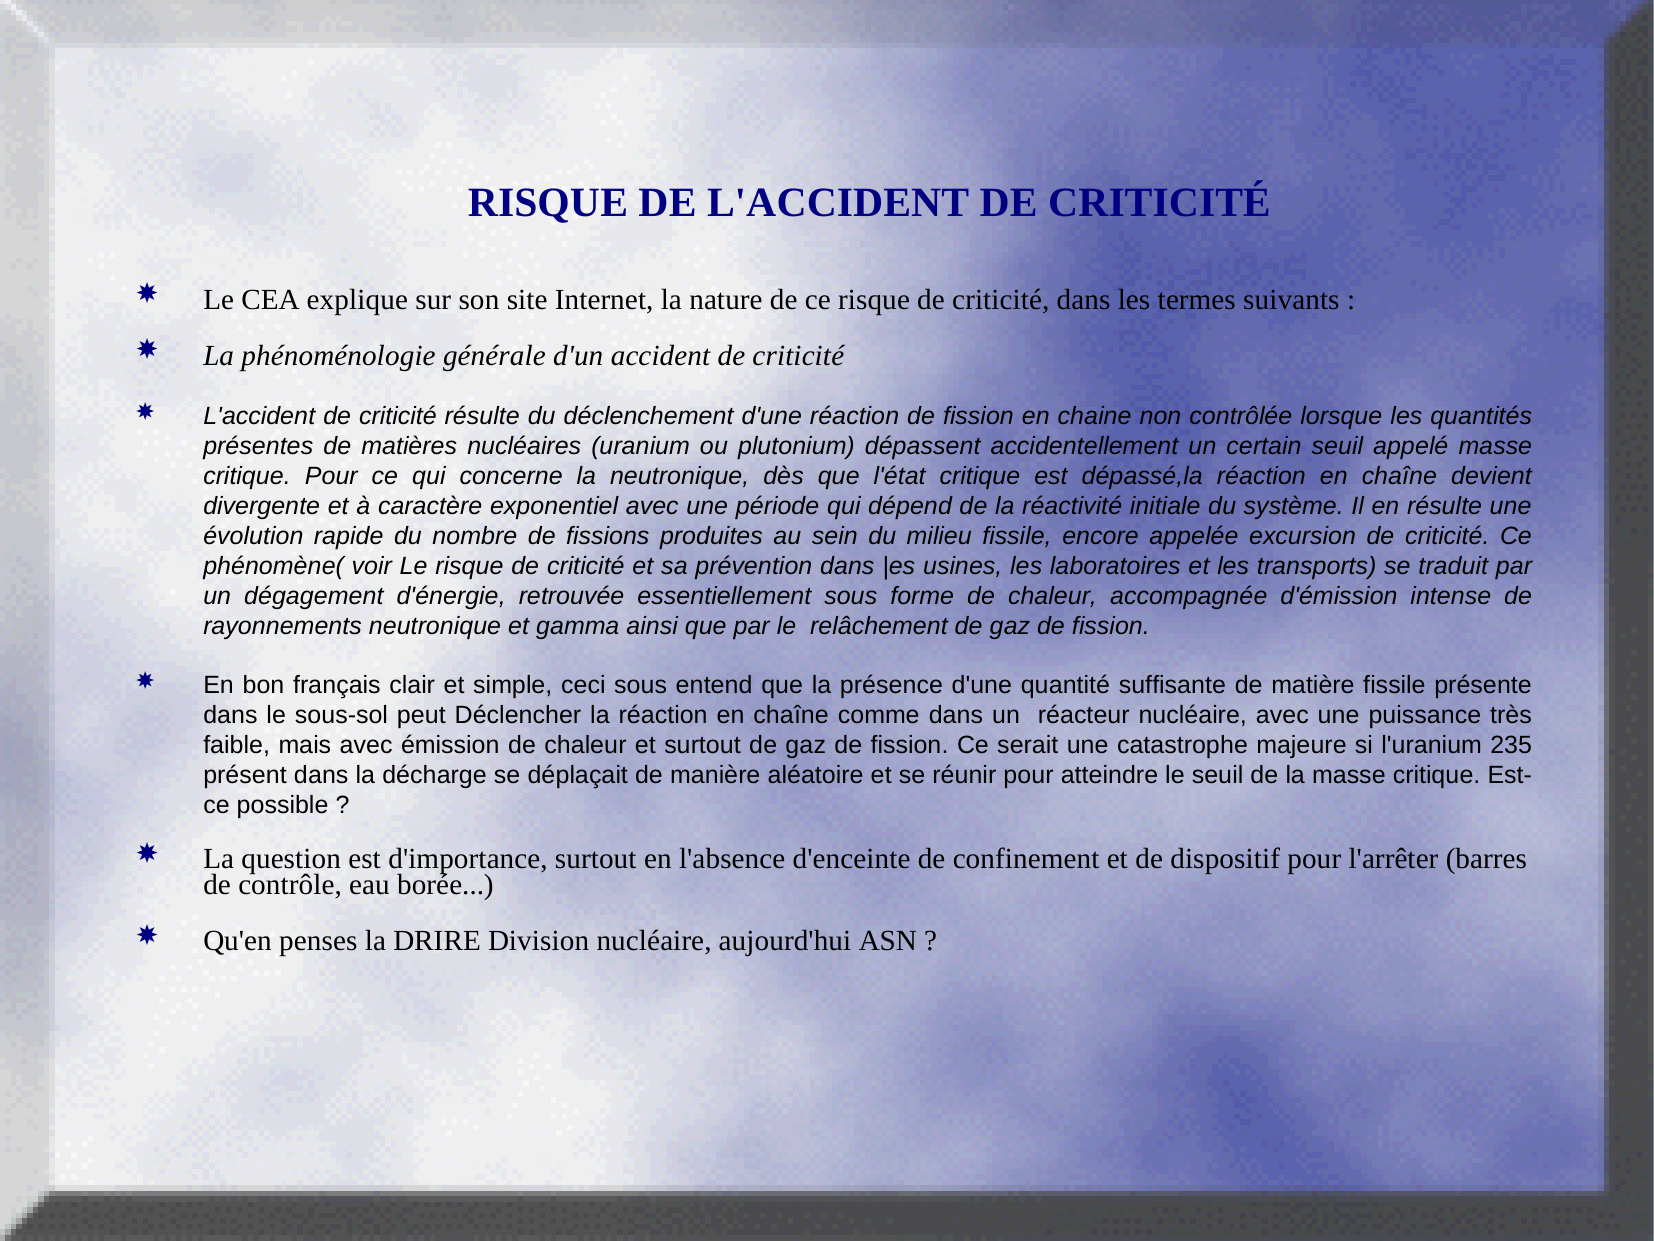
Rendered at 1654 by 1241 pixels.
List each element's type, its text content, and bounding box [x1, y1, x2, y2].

title RISQUE DE L'ACCIDENT DE CRITICITÉ [201, 105, 1538, 306]
picture [0, 0, 1654, 1241]
list Le CEA explique sur son site Internet, la nature de ce risque de criticité, dans les termes suivants : La phénoménologie générale d'un accident de criticité L'accident de criticité résulte du déclenchement d'une réaction de fission en chaine non contrôlée lorsque les quantités présentes de matières nucléaires (uranium ou plutonium) dépassent accidentellement un certain seuil appelé masse critique. Pour ce qui concerne la neutronique, dès que l'état critique est dépassé,la réaction en chaîne devient divergente et à caractère exponentiel avec une période qui dépend de la réactivité initiale du système. Il en résulte une évolution rapide du nombre de fissions produites au sein du milieu fissile, encore appelée excursion de criticité. Ce phénomène( voir Le risque de criticité et sa prévention dans |es usines, les laboratoires et les transports) se traduit par un dégagement d'énergie, retrouvée essentiellement sous forme de chaleur, accompagnée d'émission intense de rayonnements neutronique et gamma ainsi que par le relâchement de gaz de fission. En bon français clair et simple, ceci sous entend que la présence d'une quantité suffisante de matière fissile présente dans le sous-sol peut Déclencher la réaction en chaîne comme dans un réacteur nucléaire, avec une puissance très faible, mais avec émission de chaleur et surtout de gaz de fission. Ce serait une catastrophe majeure si l'uranium 235 présent dans la décharge se déplaçait de manière aléatoire et se réunir pour atteindre le seuil de la masse critique. Est-ce possible ? La question est d'importance, surtout en l'absence d'enceinte de confinement et de dispositif pour l'arrêter (barres de contrôle, eau borée...) Qu'en penses la DRIRE Division nucléaire, aujourd'hui ASN ? [128, 288, 1536, 990]
